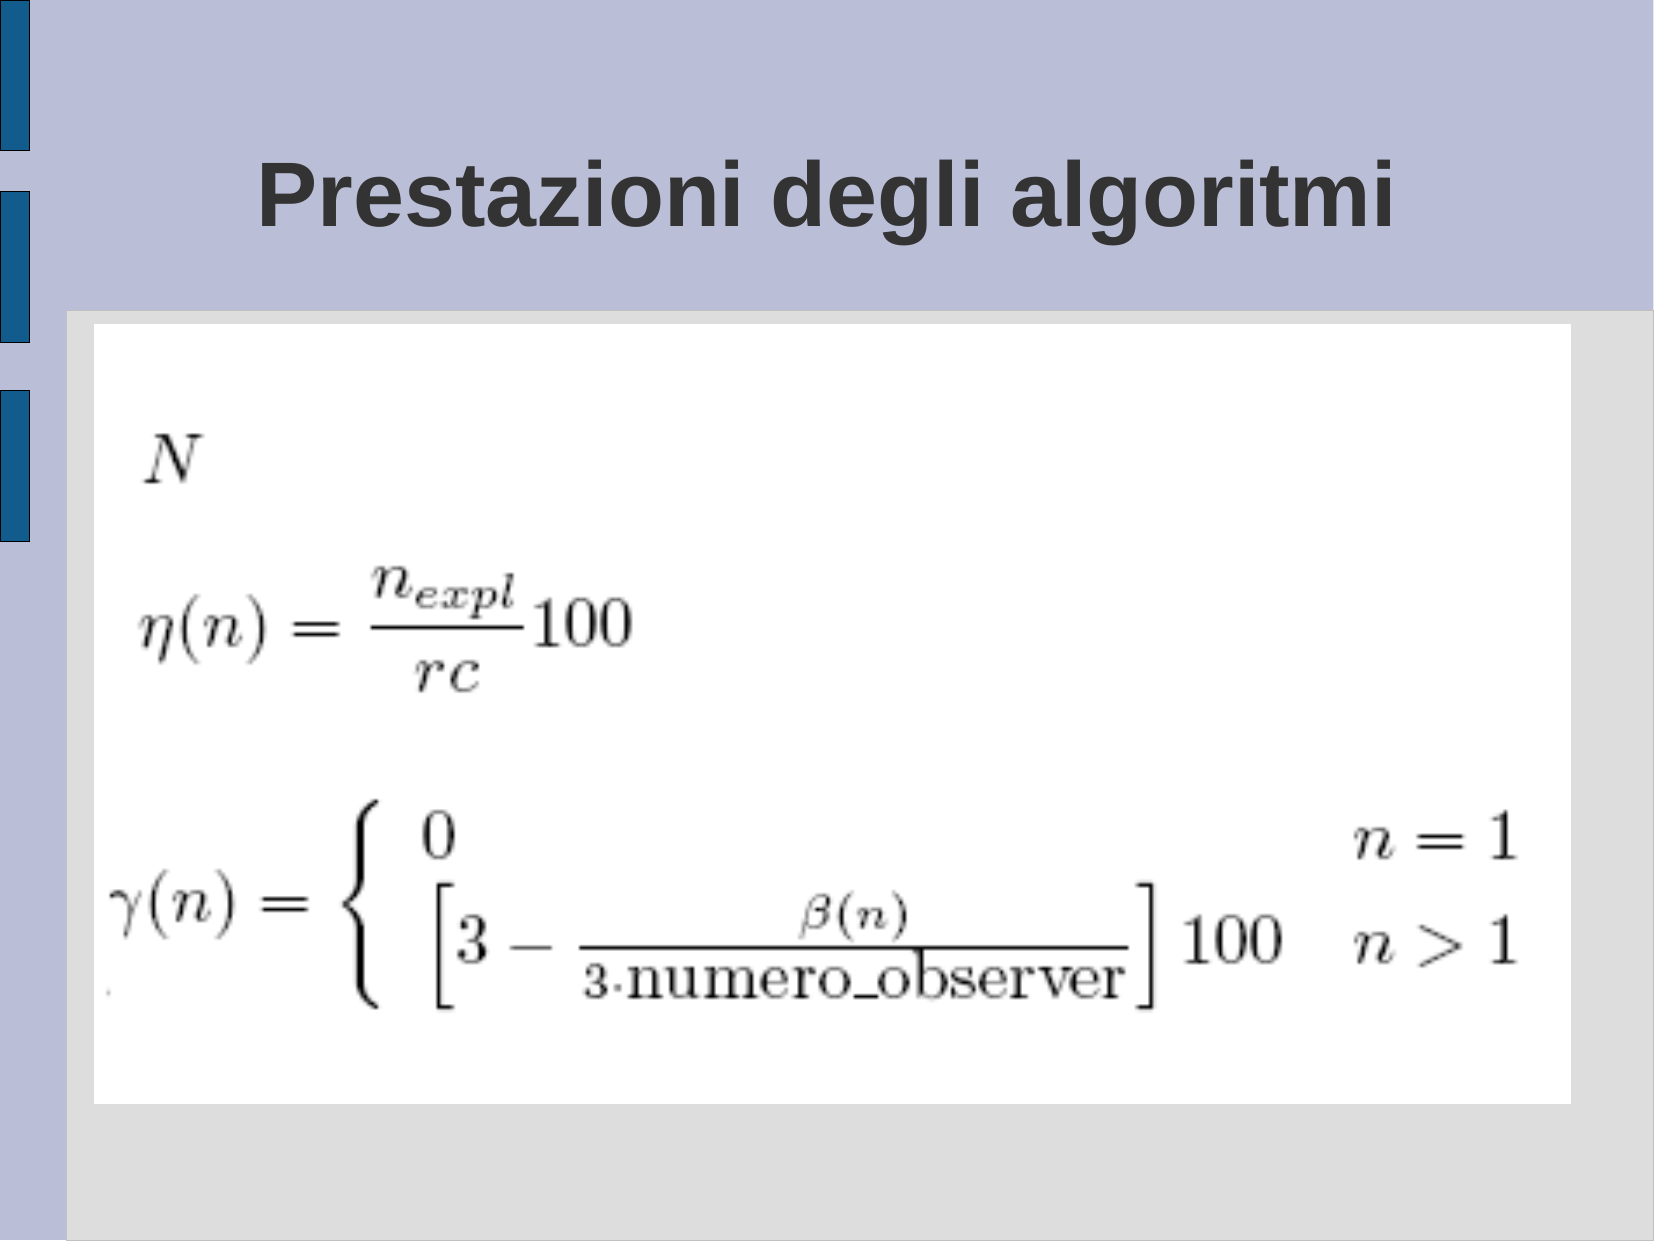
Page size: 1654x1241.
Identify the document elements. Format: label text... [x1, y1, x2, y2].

picture [94, 324, 1571, 1104]
title Prestazioni degli algoritmi [121, 91, 1534, 299]
